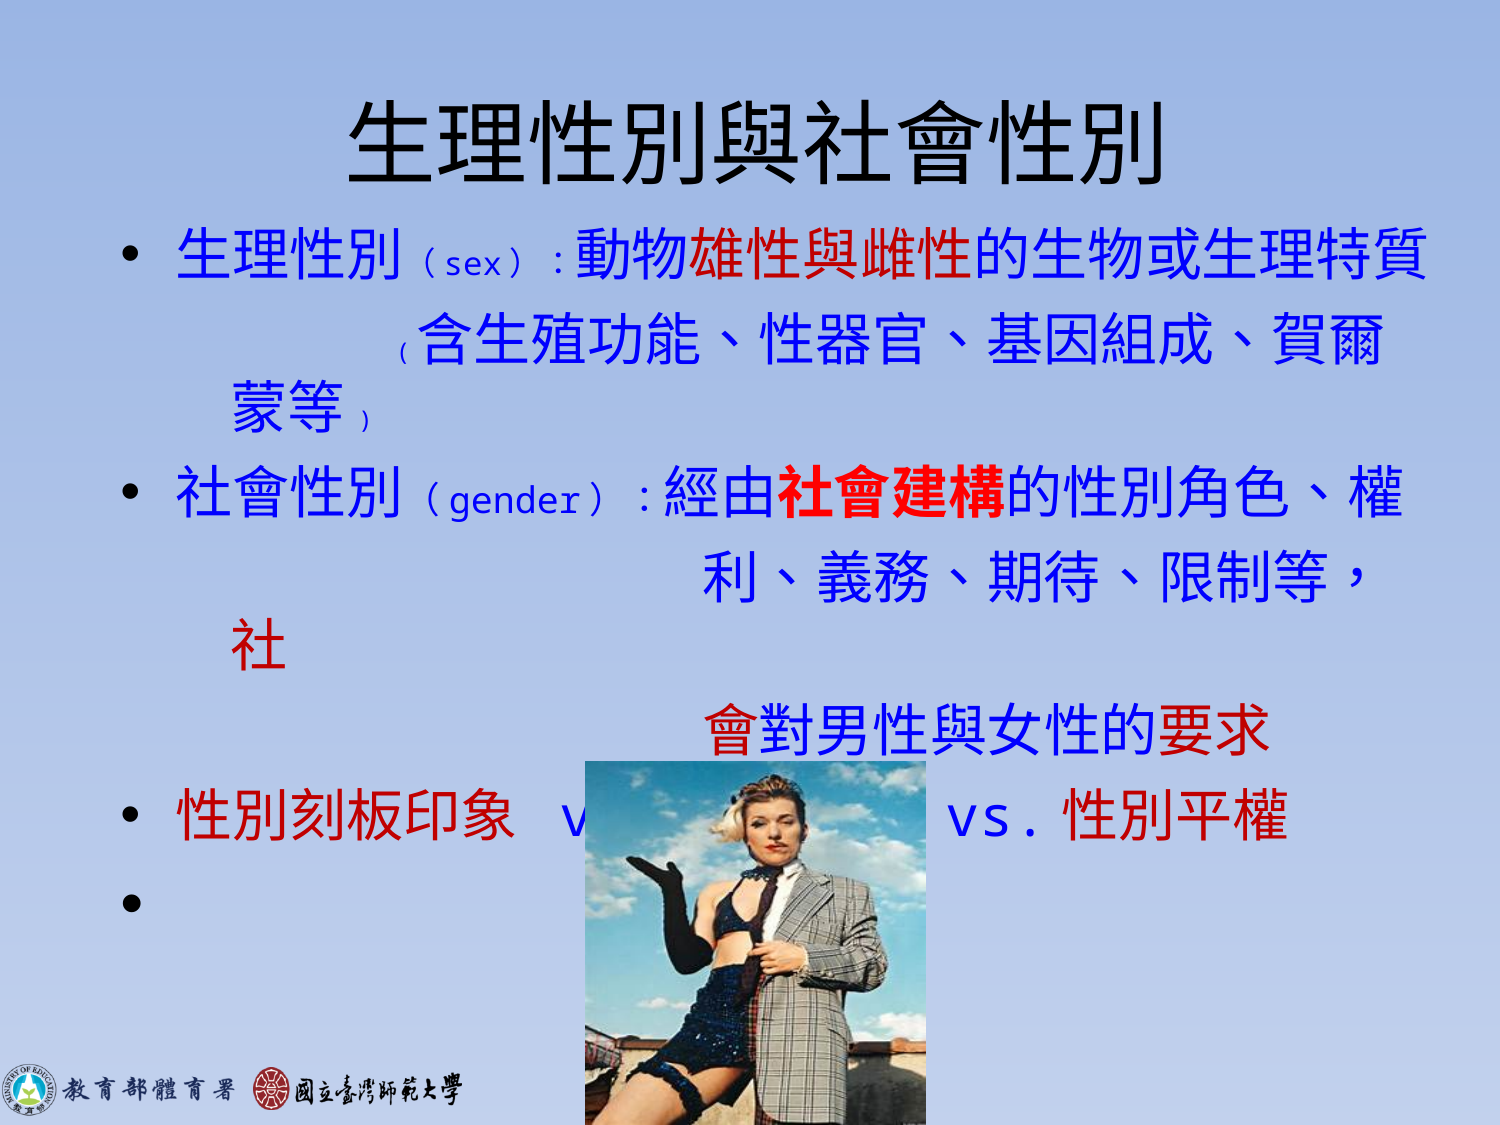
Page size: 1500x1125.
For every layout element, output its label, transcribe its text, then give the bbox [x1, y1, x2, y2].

title 生理性別與社會性別 [82, 46, 1433, 235]
list 生理性別（sex）：動物雄性與雌性的生物或生理特質 (含生殖功能、性器官、基因組成、賀爾蒙等) 社會性別（gender）：經由社會建構的性別角色、權 利、義務、期待、限制等，社 會對男性與女性的要求 性別刻板印象 vs.性別差異 vs.性別平權 [105, 210, 1456, 914]
picture [585, 761, 926, 1125]
